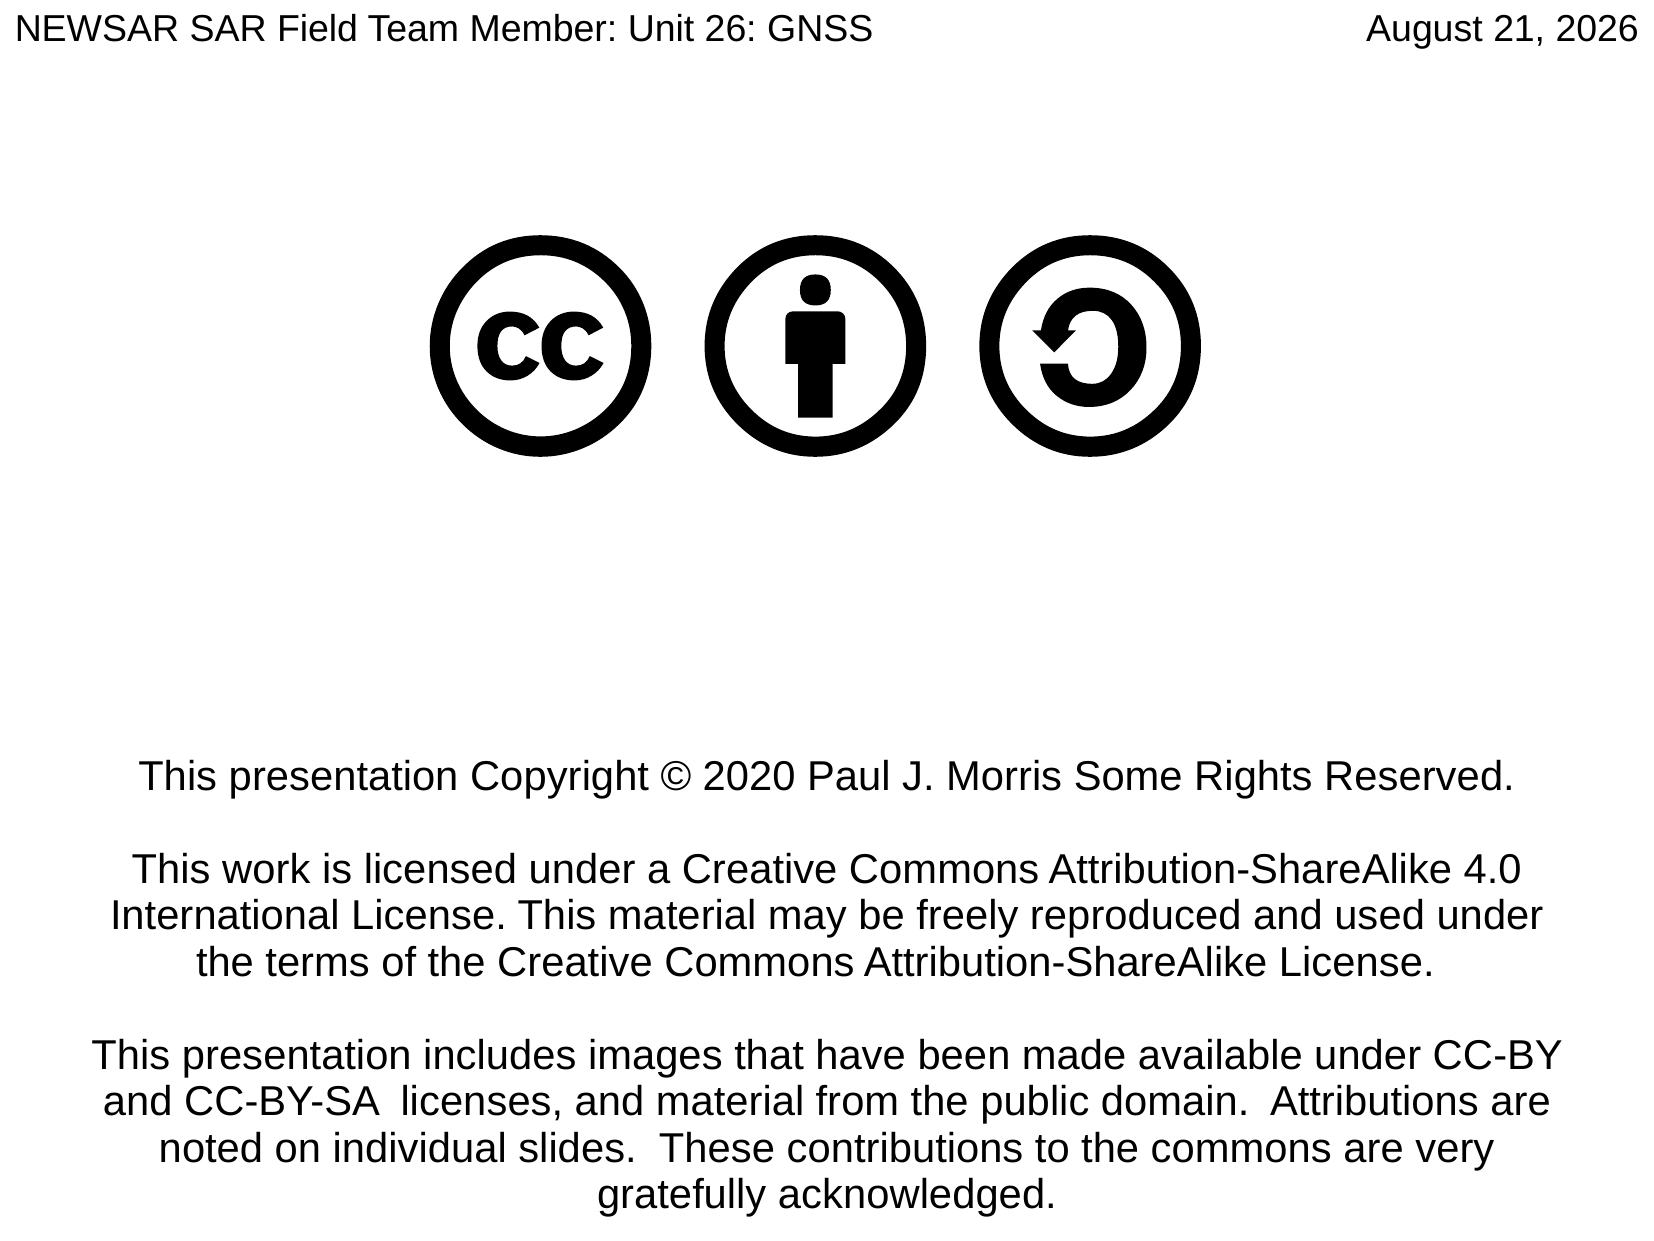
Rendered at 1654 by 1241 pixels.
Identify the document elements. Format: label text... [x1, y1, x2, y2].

picture [428, 233, 654, 459]
picture [702, 233, 928, 459]
text_box February 25, 2020 [1196, 0, 1654, 57]
text_box This presentation Copyright © 2020 Paul J. Morris Some Rights Reserved. This work is licensed under a Creative Commons Attribution-ShareAlike 4.0 International License. This material may be freely reproduced and used under the terms of the Creative Commons Attribution-ShareAlike License. This presentation includes images that have been made available under CC-BY and CC-BY-SA licenses, and material from the public domain. Attributions are noted on individual slides. These contributions to the commons are very gratefully acknowledged. [82, 739, 1572, 1231]
picture [977, 233, 1203, 459]
text_box NEWSAR SAR Field Team Member: Unit 26: GNSS [0, 0, 1077, 57]
